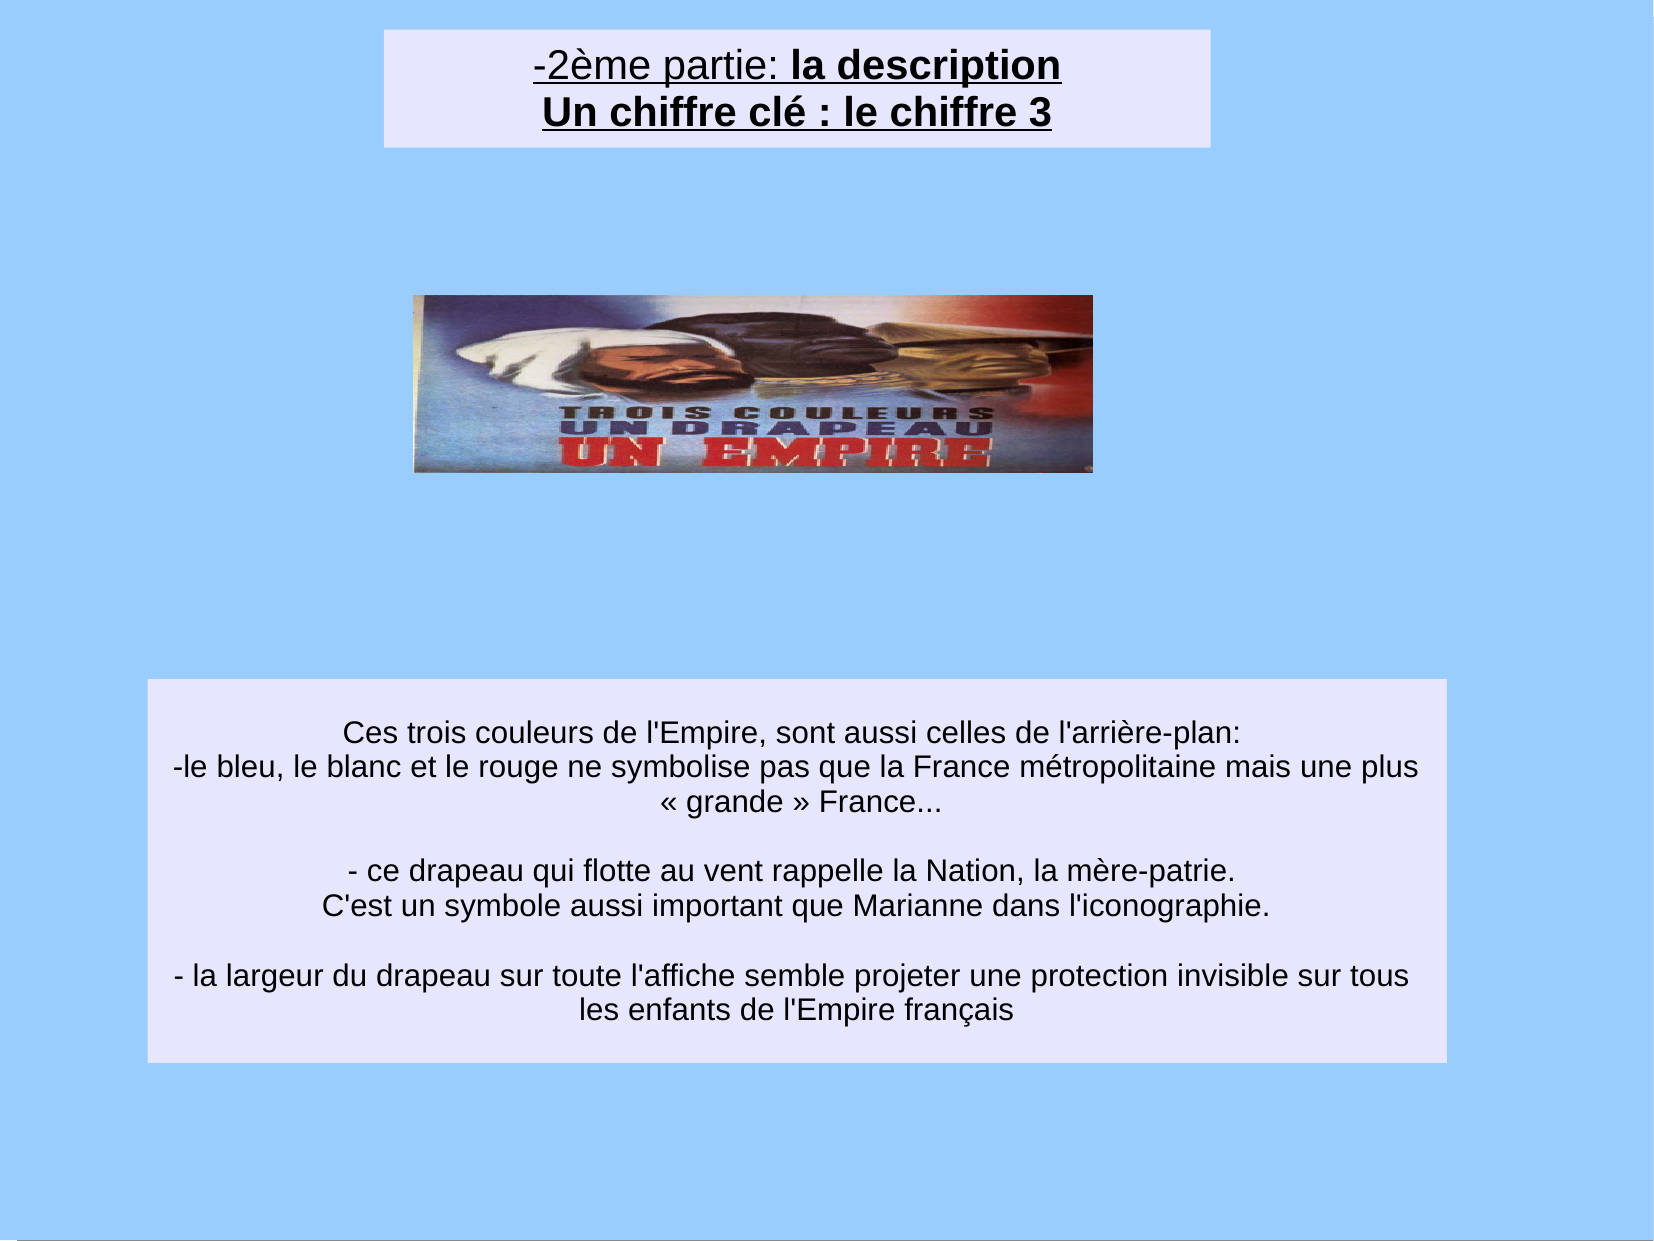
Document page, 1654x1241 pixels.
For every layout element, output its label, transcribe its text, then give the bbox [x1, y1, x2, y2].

text_box Ces trois couleurs de l'Empire, sont aussi celles de l'arrière-plan: -le bleu, le blanc et le rouge ne symbolise pas que la France métropolitaine mais une plus « grande » France... - ce drapeau qui flotte au vent rappelle la Nation, la mère-patrie. C'est un symbole aussi important que Marianne dans l'iconographie. - la largeur du drapeau sur toute l'affiche semble projeter une protection invisible sur tous les enfants de l'Empire français [147, 679, 1447, 1063]
text_box [0, 0, 1654, 1241]
picture [413, 295, 1093, 473]
text_box -2ème partie: la description Un chiffre clé : le chiffre 3 [383, 29, 1211, 148]
